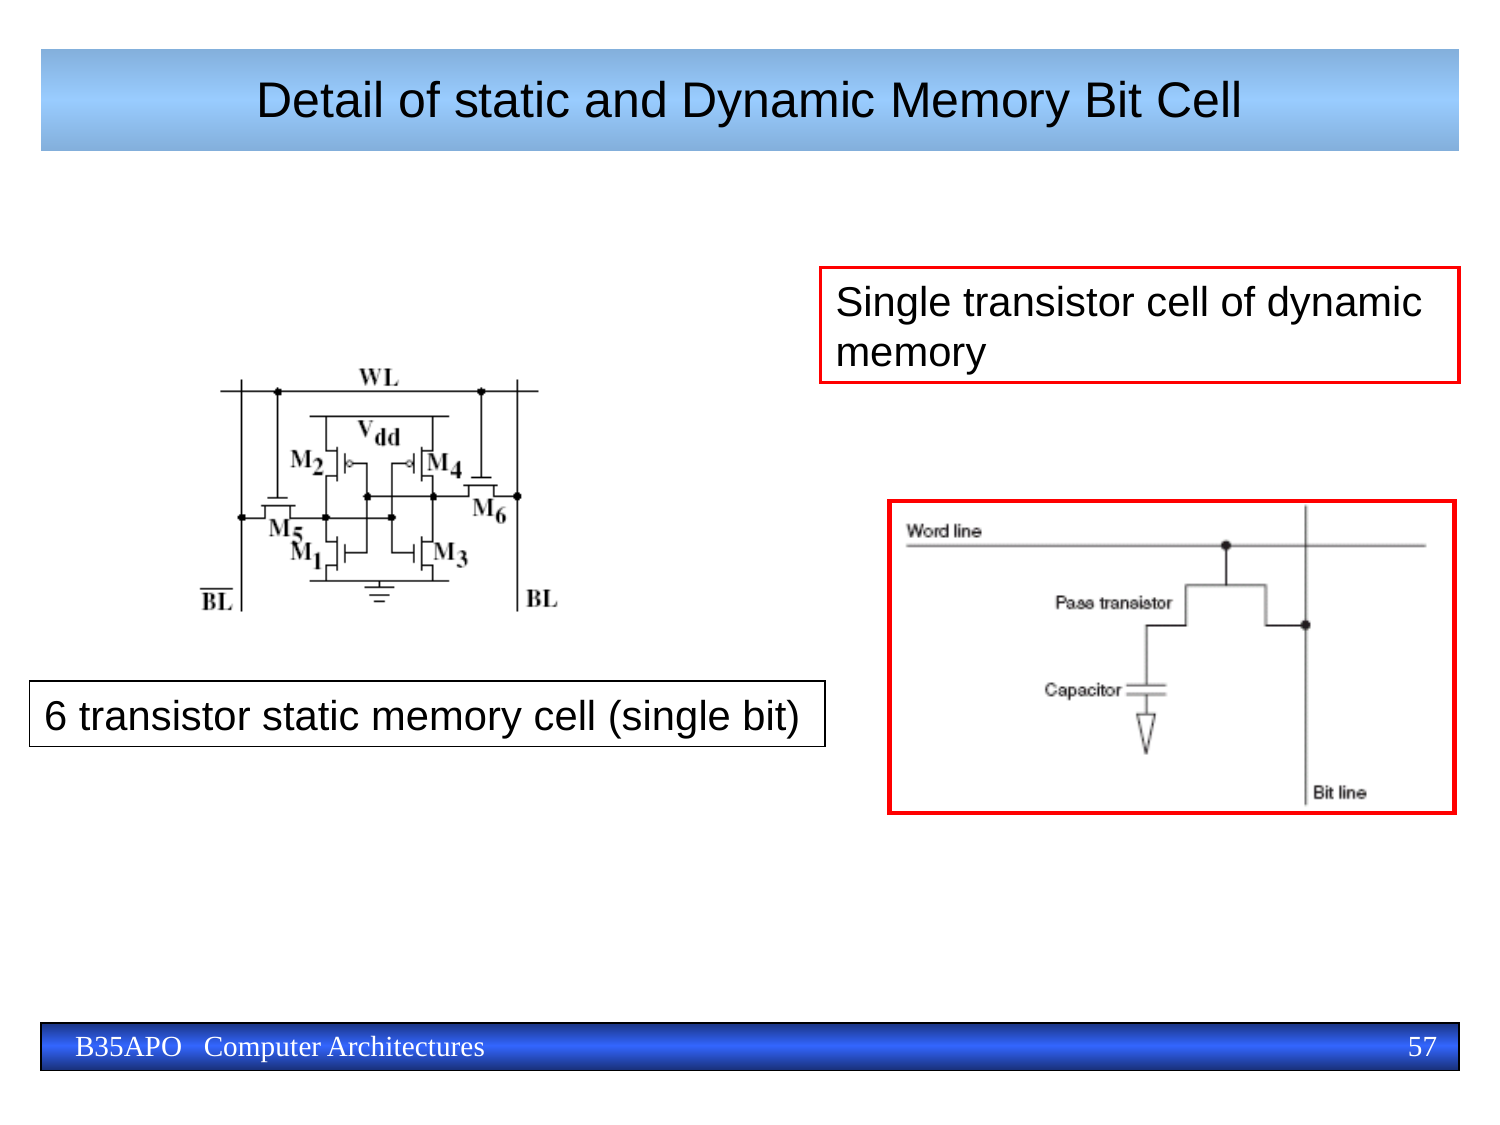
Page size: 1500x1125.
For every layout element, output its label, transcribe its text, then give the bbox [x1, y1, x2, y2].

text_box 6 transistor static memory cell (single bit) [29, 680, 825, 747]
picture [891, 503, 1452, 811]
picture [147, 350, 603, 651]
title Detail of static and Dynamic Memory Bit Cell [41, 49, 1459, 151]
text_box Single transistor cell of dynamic memory [820, 267, 1459, 383]
